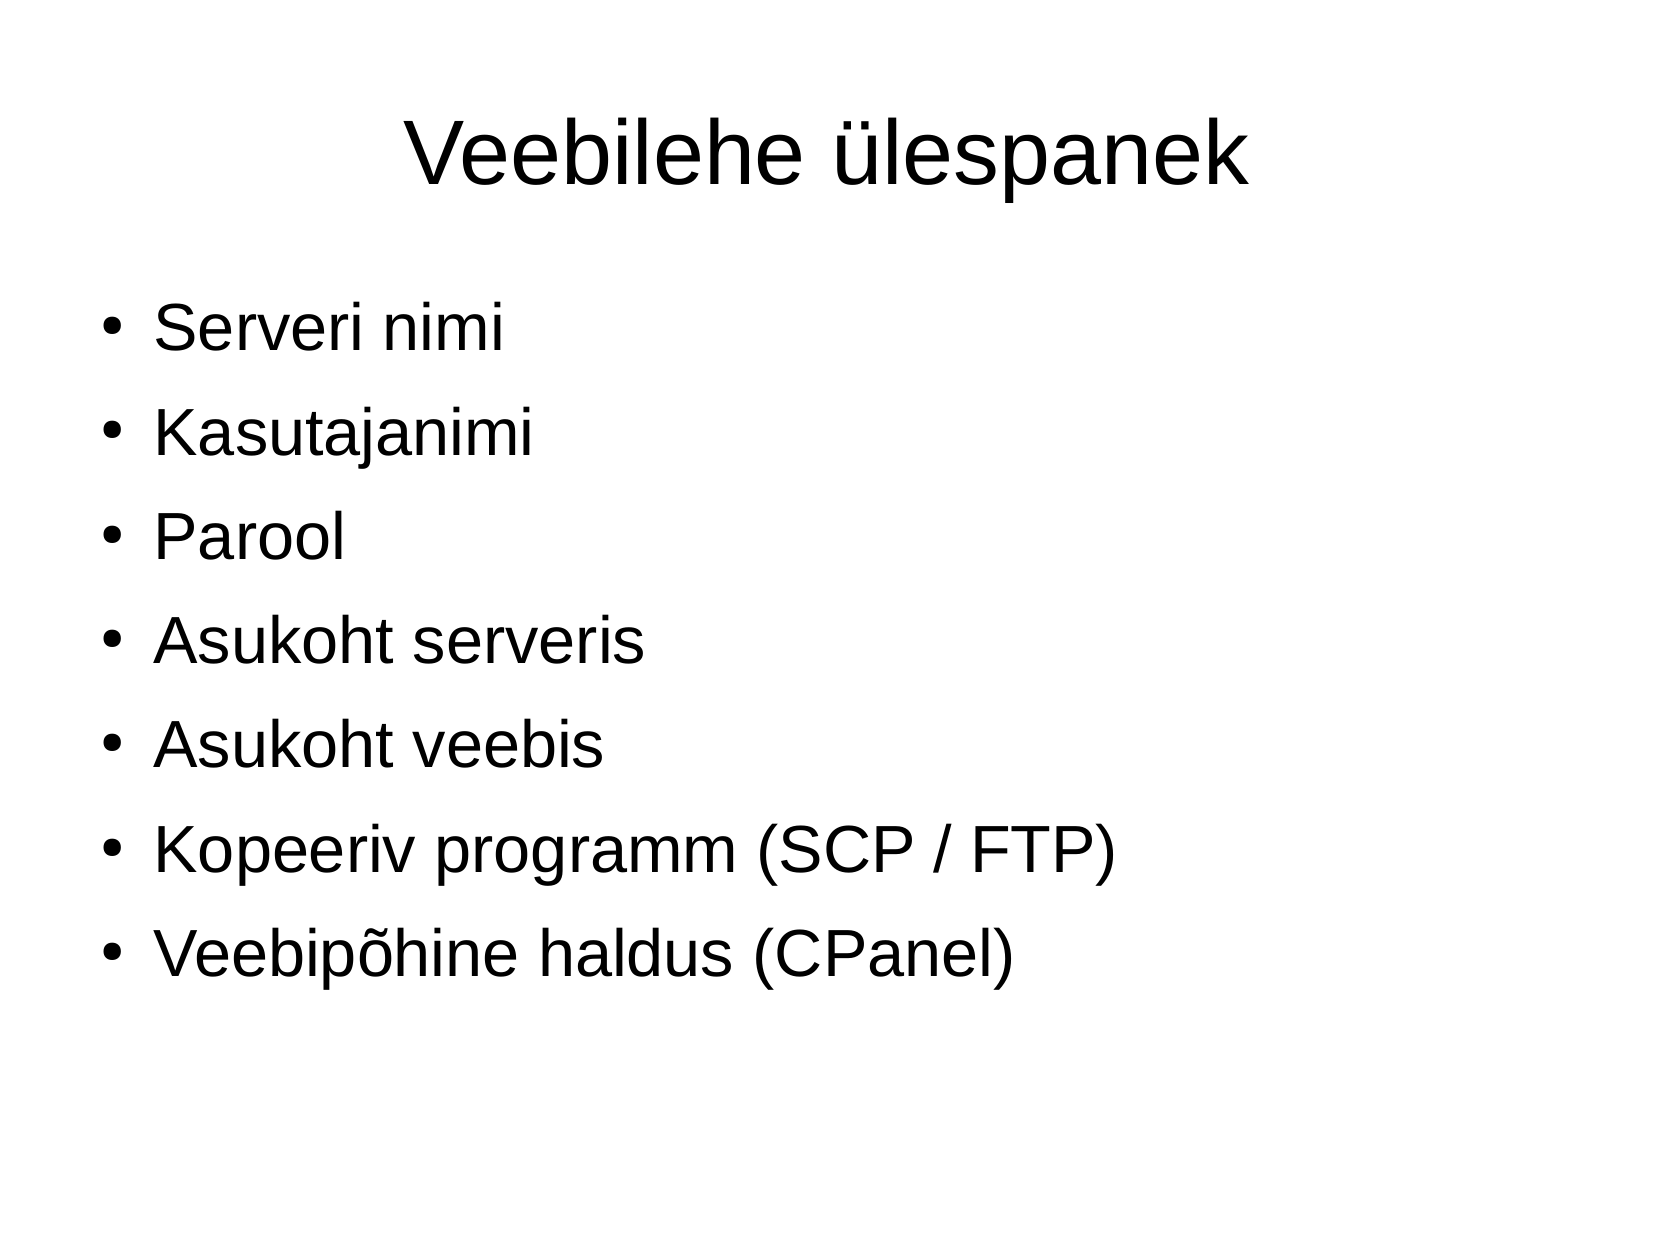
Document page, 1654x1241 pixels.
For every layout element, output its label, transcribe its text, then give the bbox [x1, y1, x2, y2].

title Veebilehe ülespanek [82, 56, 1571, 250]
list Serveri nimi Kasutajanimi Parool Asukoht serveris Asukoht veebis Kopeeriv programm (SCP / FTP) Veebipõhine haldus (CPanel) [82, 290, 1571, 1094]
